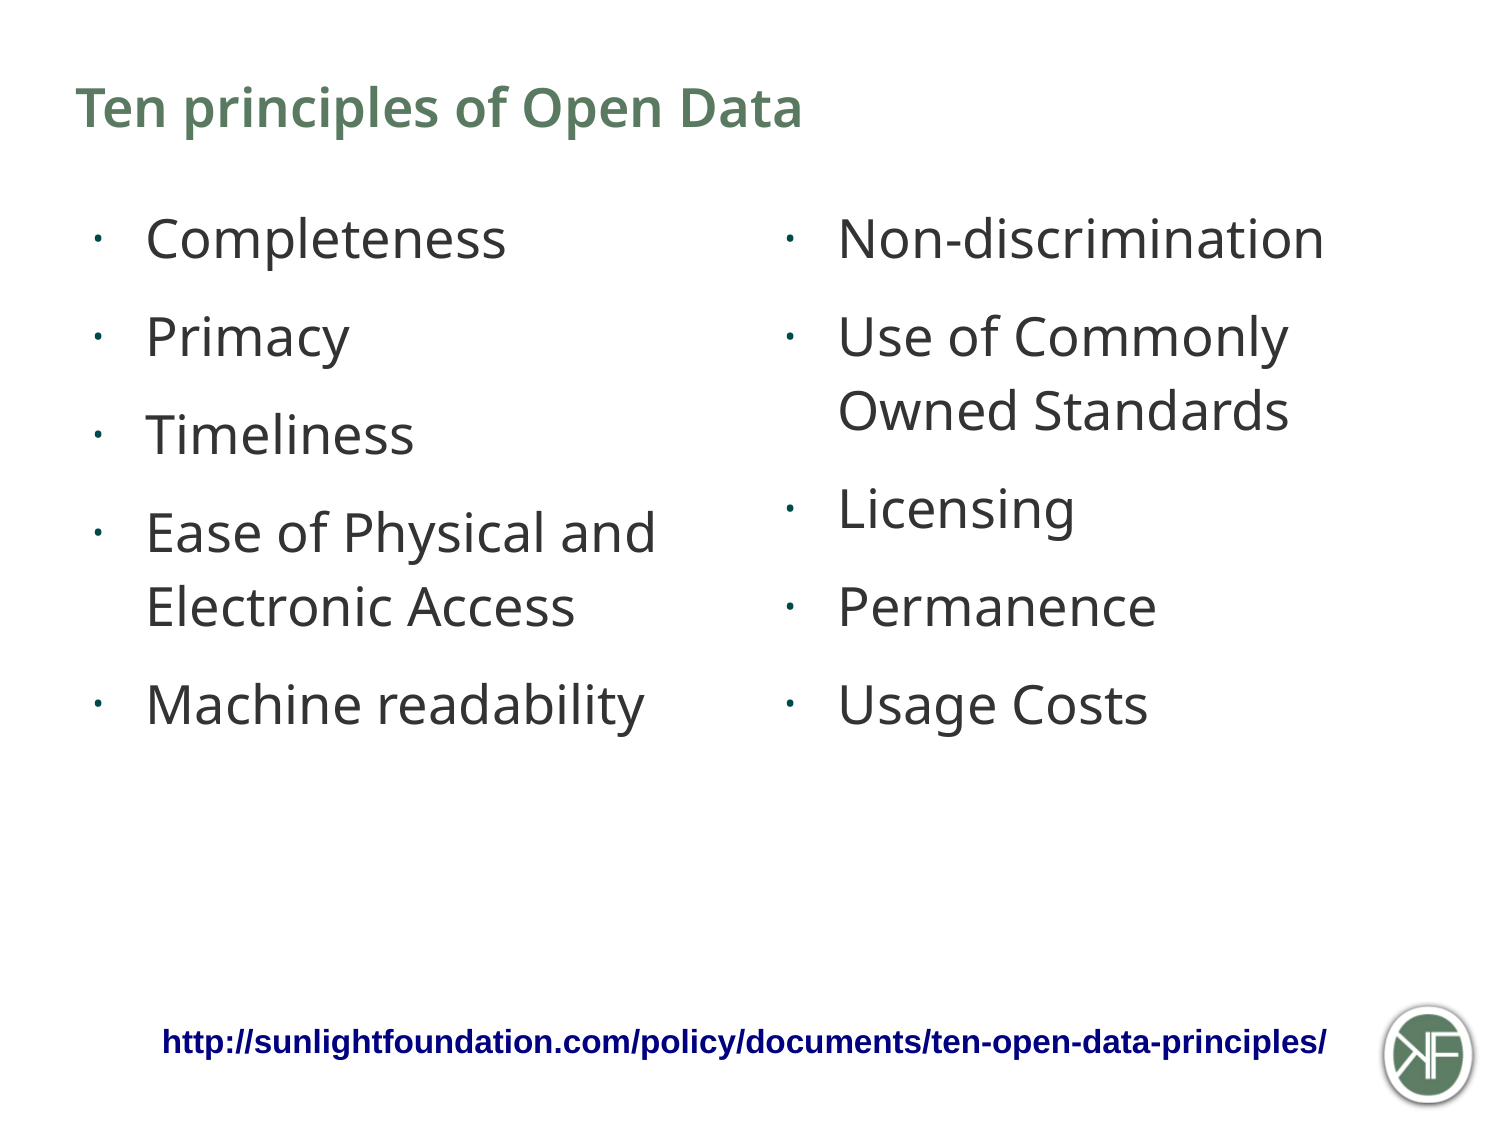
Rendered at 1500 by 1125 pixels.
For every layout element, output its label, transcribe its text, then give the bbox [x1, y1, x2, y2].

picture [1378, 1000, 1480, 1111]
title Ten principles of Open Data [75, 44, 1425, 168]
list Completeness Primacy Timeliness Ease of Physical and Electronic Access Machine readability [75, 200, 734, 1006]
text_box http://sunlightfoundation.com/policy/documents/ten-open-data-principles/ [161, 1020, 1339, 1073]
list Non-discrimination Use of Commonly Owned Standards Licensing Permanence Usage Costs [766, 200, 1426, 1006]
